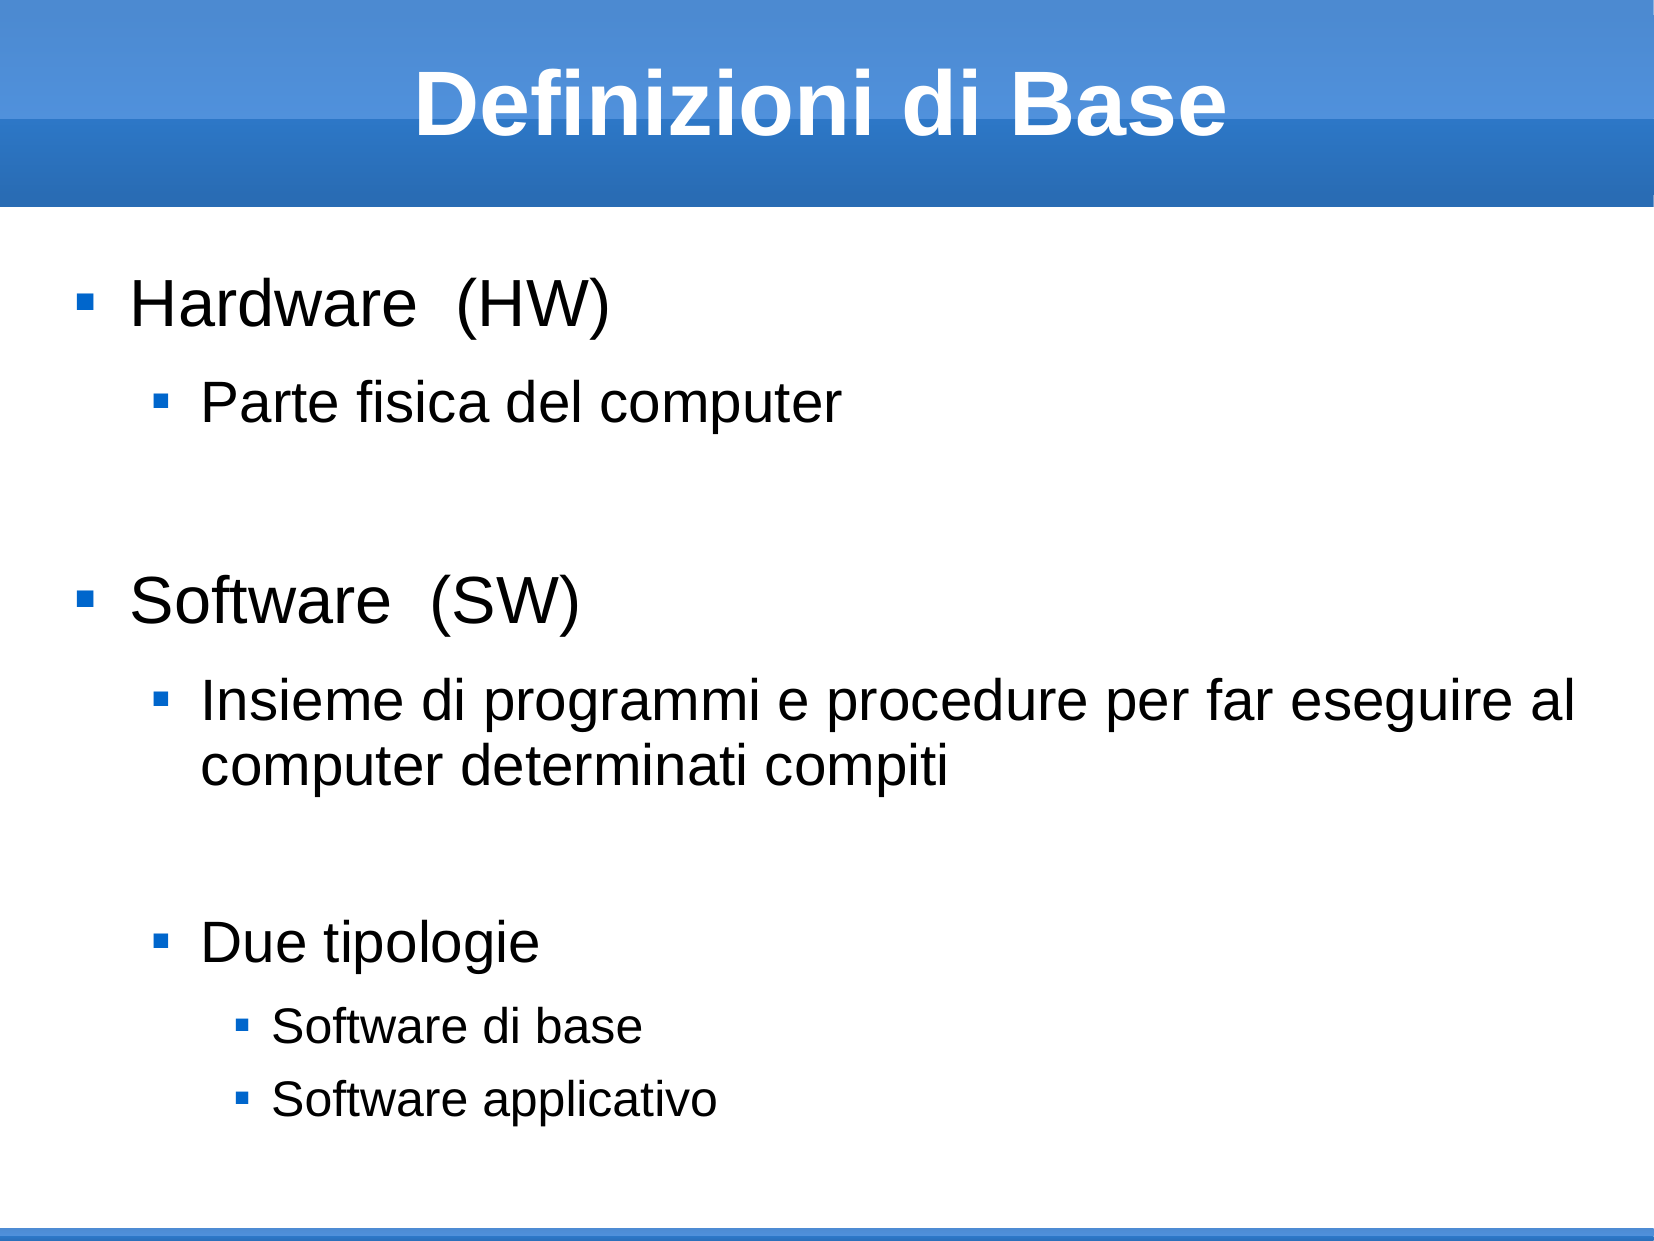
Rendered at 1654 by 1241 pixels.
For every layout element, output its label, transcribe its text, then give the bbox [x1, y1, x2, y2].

list Hardware (HW) Parte fisica del computer Software (SW) Insieme di programmi e procedure per far eseguire al computer determinati compiti Due tipologie Software di base Software applicativo [59, 265, 1595, 1211]
title Definizioni di Base [76, 0, 1565, 208]
